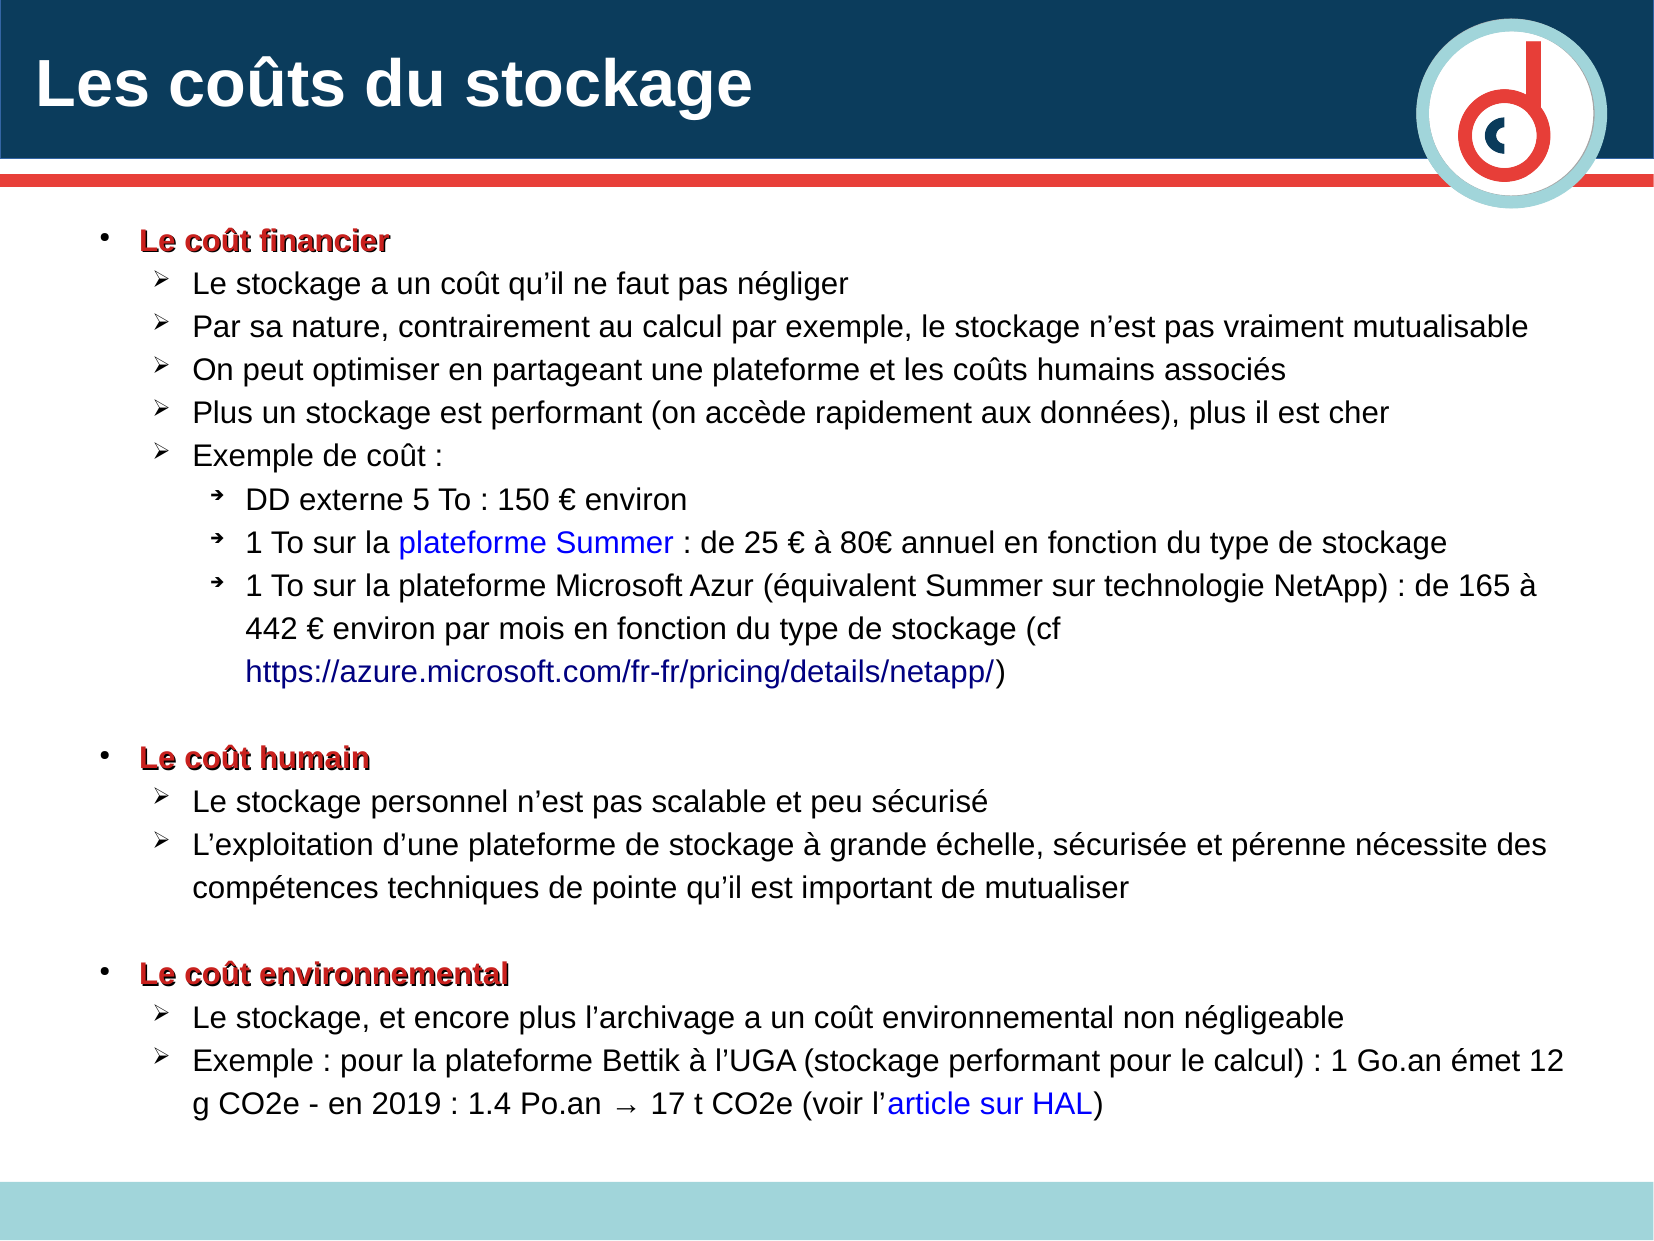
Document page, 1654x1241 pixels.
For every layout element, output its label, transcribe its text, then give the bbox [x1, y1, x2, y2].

title Les coûts du stockage [35, 11, 1430, 159]
text_box Le coût financier Le stockage a un coût qu’il ne faut pas négliger Par sa nature, contrairement au calcul par exemple, le stockage n’est pas vraiment mutualisable On peut optimiser en partageant une plateforme et les coûts humains associés Plus un stockage est performant (on accède rapidement aux données), plus il est cher Exemple de coût : DD externe 5 To : 150 € environ 1 To sur la plateforme Summer : de 25 € à 80€ annuel en fonction du type de stockage 1 To sur la plateforme Microsoft Azur (équivalent Summer sur technologie NetApp) : de 165 à 442 € environ par mois en fonction du type de stockage (cf https://azure.microsoft.com/fr-fr/pricing/details/netapp/) Le coût humain Le stockage personnel n’est pas scalable et peu sécurisé L’exploitation d’une plateforme de stockage à grande échelle, sécurisée et pérenne nécessite des compétences techniques de pointe qu’il est important de mutualiser Le coût environnemental Le stockage, et encore plus l’archivage a un coût environnemental non négligeable Exemple : pour la plateforme Bettik à l’UGA (stockage performant pour le calcul) : 1 Go.an émet 12 g CO2e - en 2019 : 1.4 Po.an → 17 t CO2e (voir l’article sur HAL) [71, 206, 1595, 1152]
